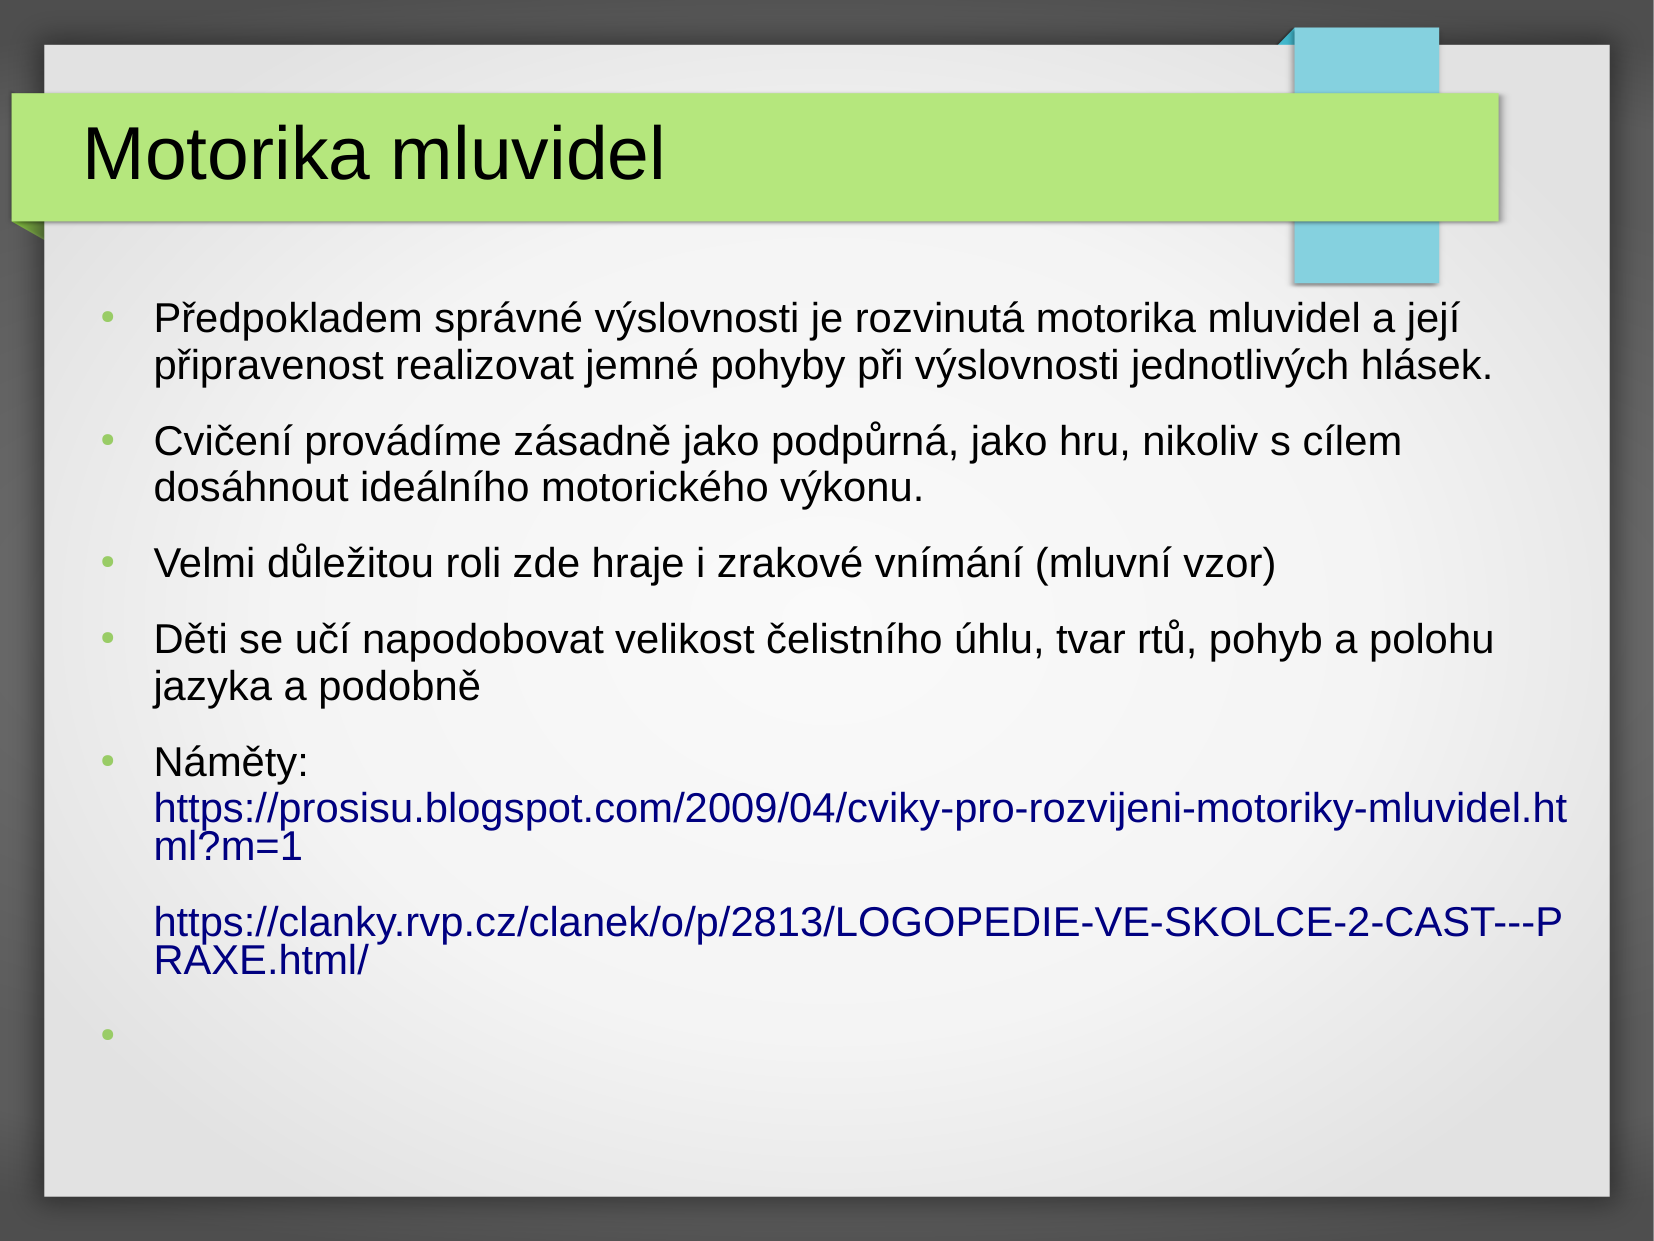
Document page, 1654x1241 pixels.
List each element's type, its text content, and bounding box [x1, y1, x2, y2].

list Předpokladem správné výslovnosti je rozvinutá motorika mluvidel a její připravenost realizovat jemné pohyby při výslovnosti jednotlivých hlásek. Cvičení provádíme zásadně jako podpůrná, jako hru, nikoliv s cílem dosáhnout ideálního motorického výkonu. Velmi důležitou roli zde hraje i zrakové vnímání (mluvní vzor) Děti se učí napodobovat velikost čelistního úhlu, tvar rtů, pohyb a polohu jazyka a podobně Náměty: https://prosisu.blogspot.com/2009/04/cviky-pro-rozvijeni-motoriky-mluvidel.html?m=1 https://clanky.rvp.cz/clanek/o/p/2813/LOGOPEDIE-VE-SKOLCE-2-CAST---PRAXE.html/ [82, 295, 1571, 1015]
title Motorika mluvidel [82, 94, 1264, 213]
picture [0, 0, 1654, 1241]
